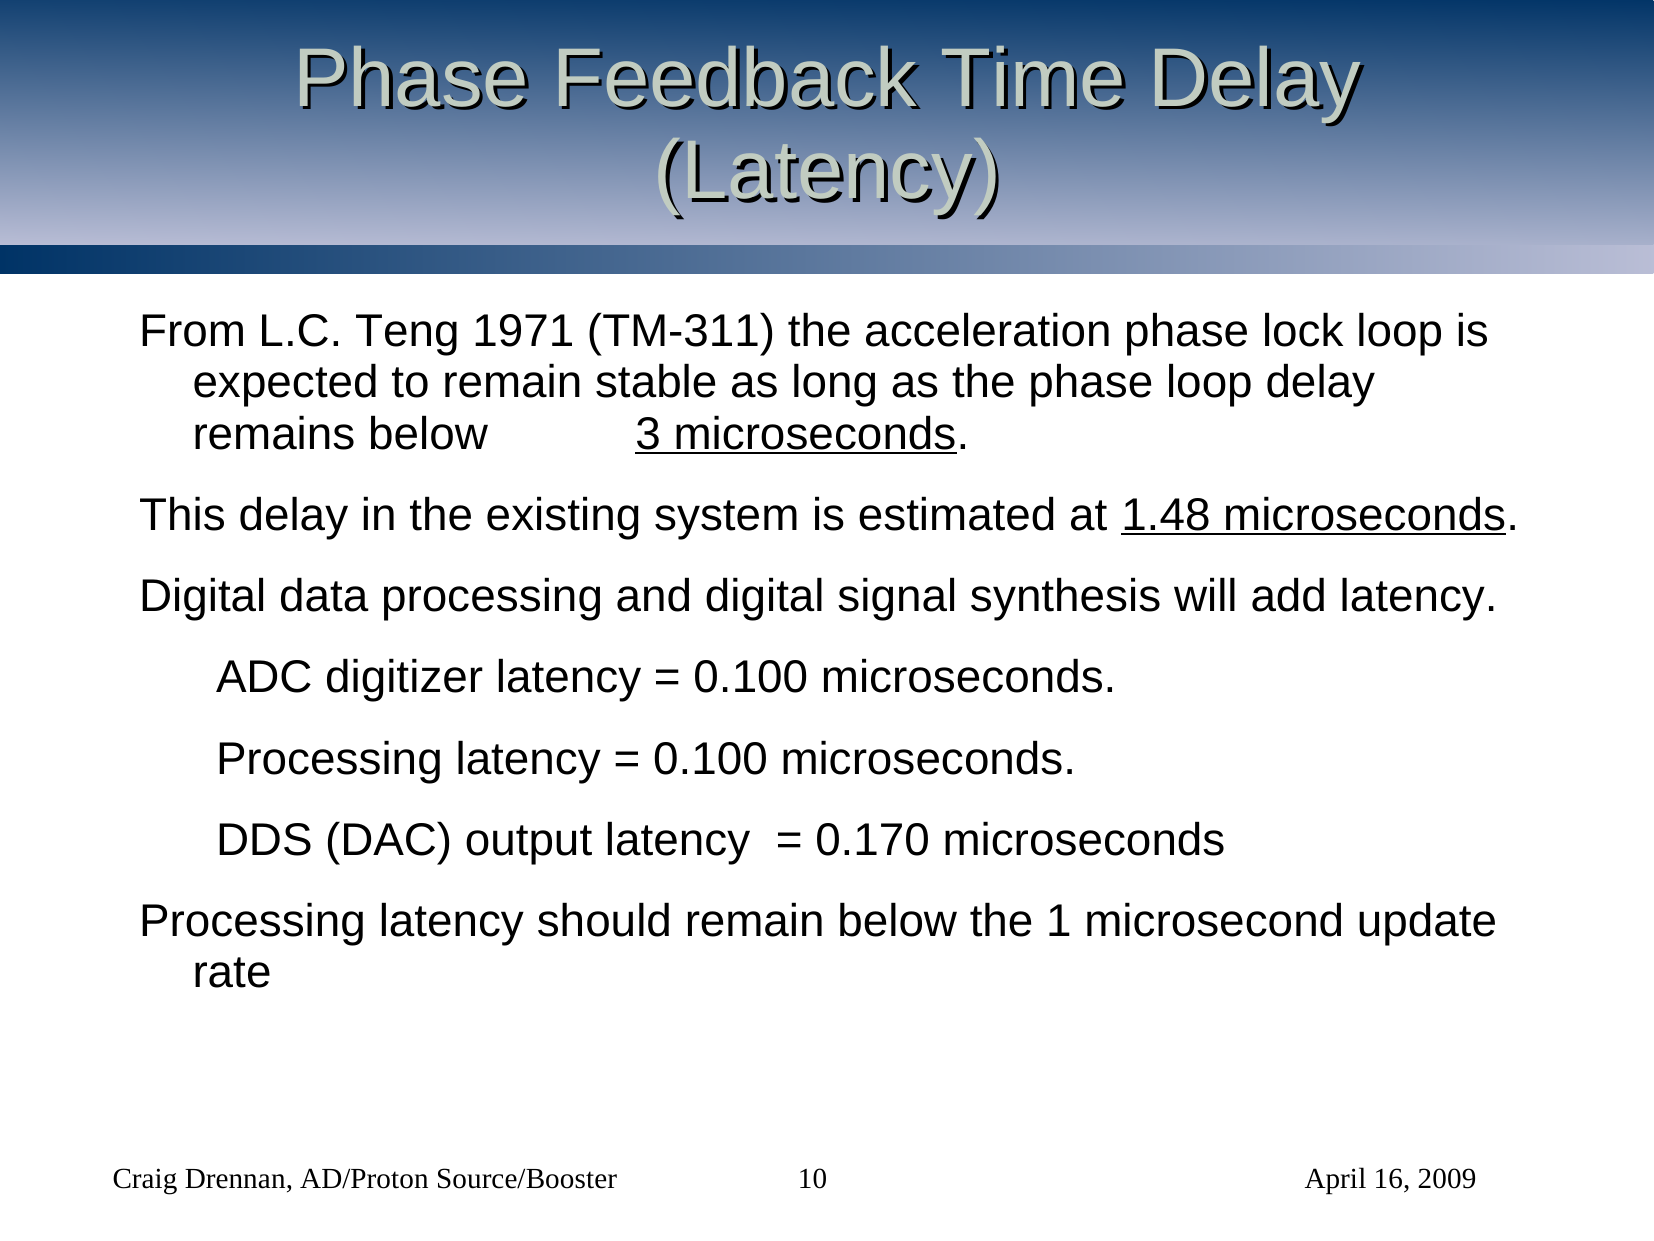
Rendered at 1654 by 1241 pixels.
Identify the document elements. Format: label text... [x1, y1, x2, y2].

list From L.C. Teng 1971 (TM-311) the acceleration phase lock loop is expected to remain stable as long as the phase loop delay remains below 3 microseconds. This delay in the existing system is estimated at 1.48 microseconds. Digital data processing and digital signal synthesis will add latency. ADC digitizer latency = 0.100 microseconds. Processing latency = 0.100 microseconds. DDS (DAC) output latency = 0.170 microseconds Processing latency should remain below the 1 microsecond update rate [121, 305, 1534, 1127]
title Phase Feedback Time Delay (Latency) [121, 20, 1534, 228]
